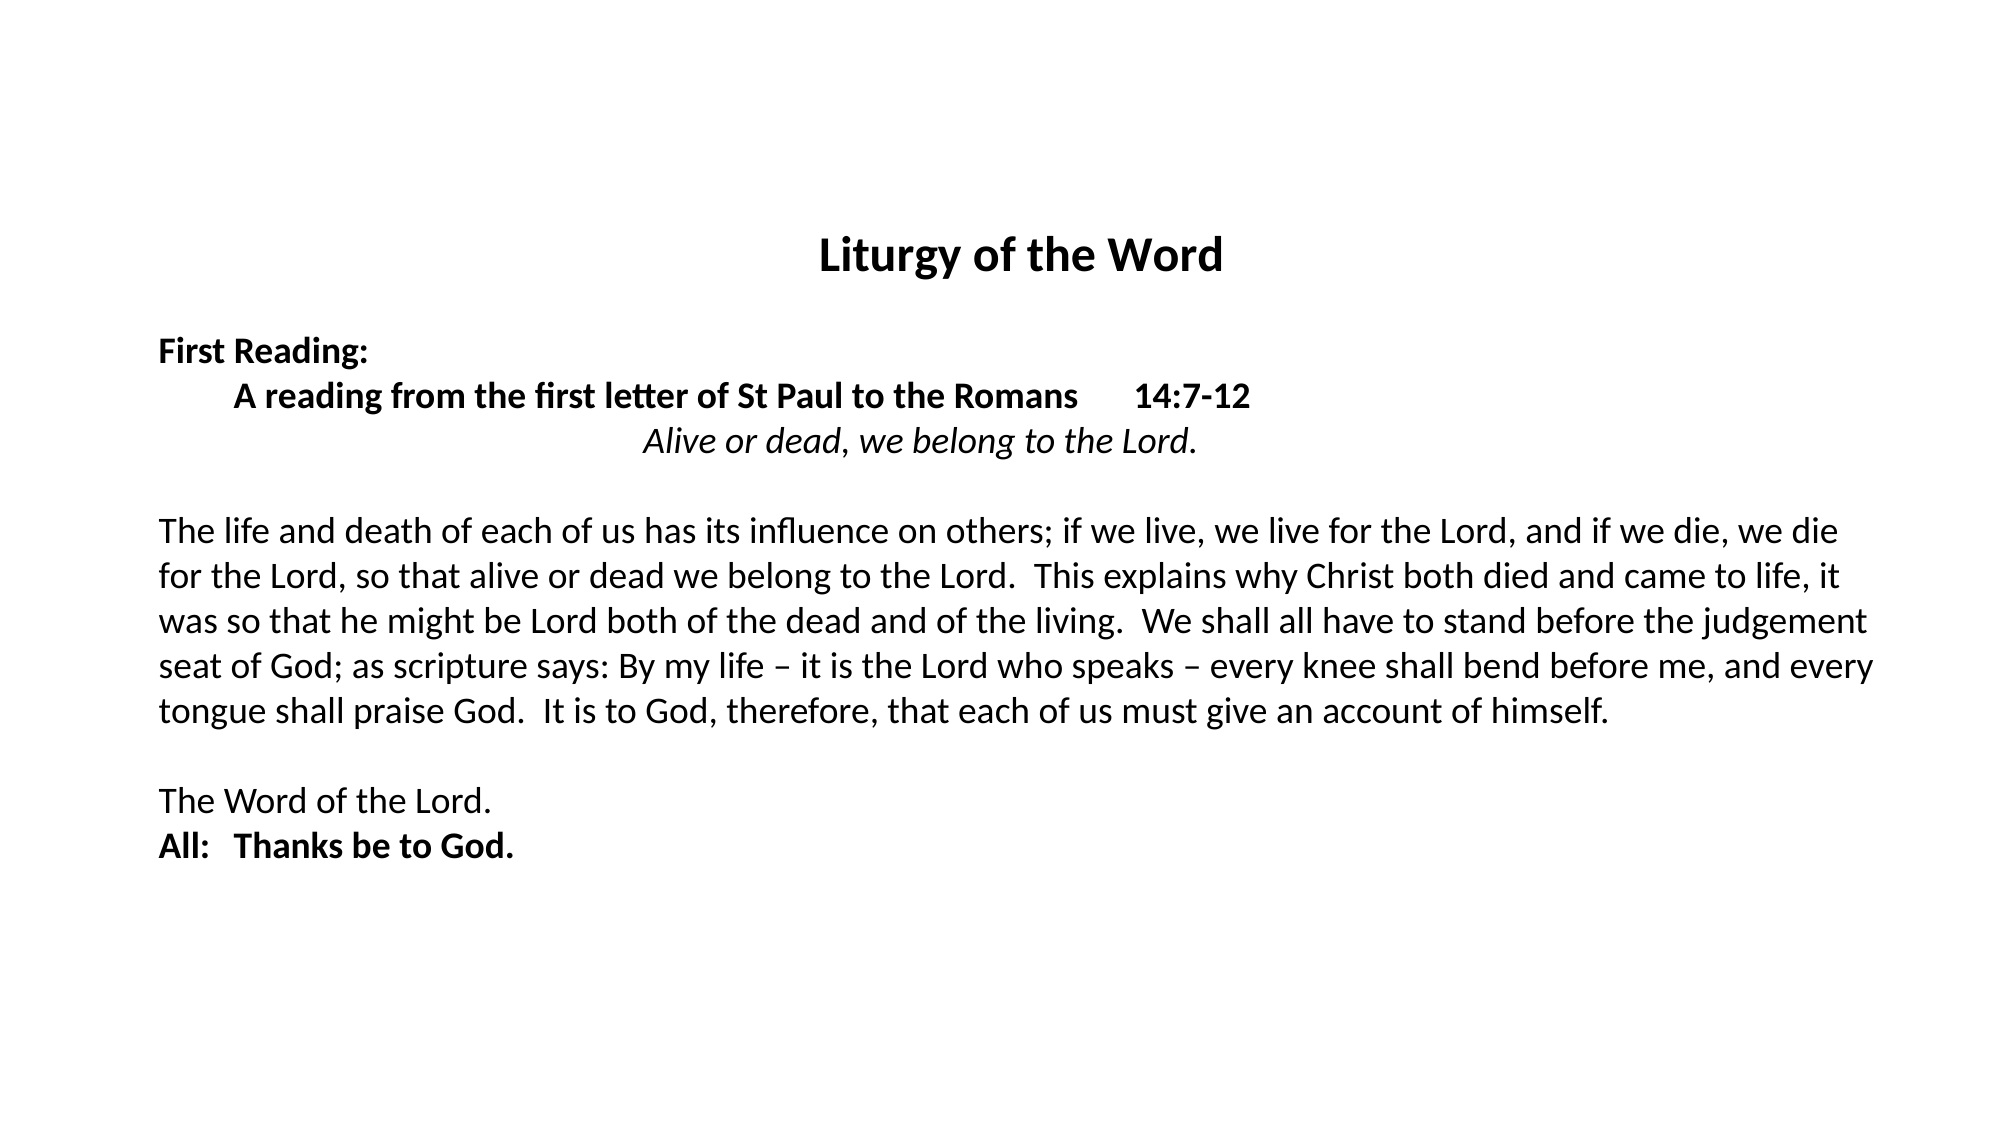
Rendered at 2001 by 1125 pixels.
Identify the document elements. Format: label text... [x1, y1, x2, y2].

text_box Liturgy of the Word First Reading: A reading from the first letter of St Paul to the Romans 14:7-12 Alive or dead, we belong to the Lord. The life and death of each of us has its influence on others; if we live, we live for the Lord, and if we die, we die for the Lord, so that alive or dead we belong to the Lord. This explains why Christ both died and came to life, it was so that he might be Lord both of the dead and of the living. We shall all have to stand before the judgement seat of God; as scripture says: By my life – it is the Lord who speaks – every knee shall bend before me, and every tongue shall praise God. It is to God, therefore, that each of us must give an account of himself. The Word of the Lord. All: Thanks be to God. [143, 213, 1898, 971]
